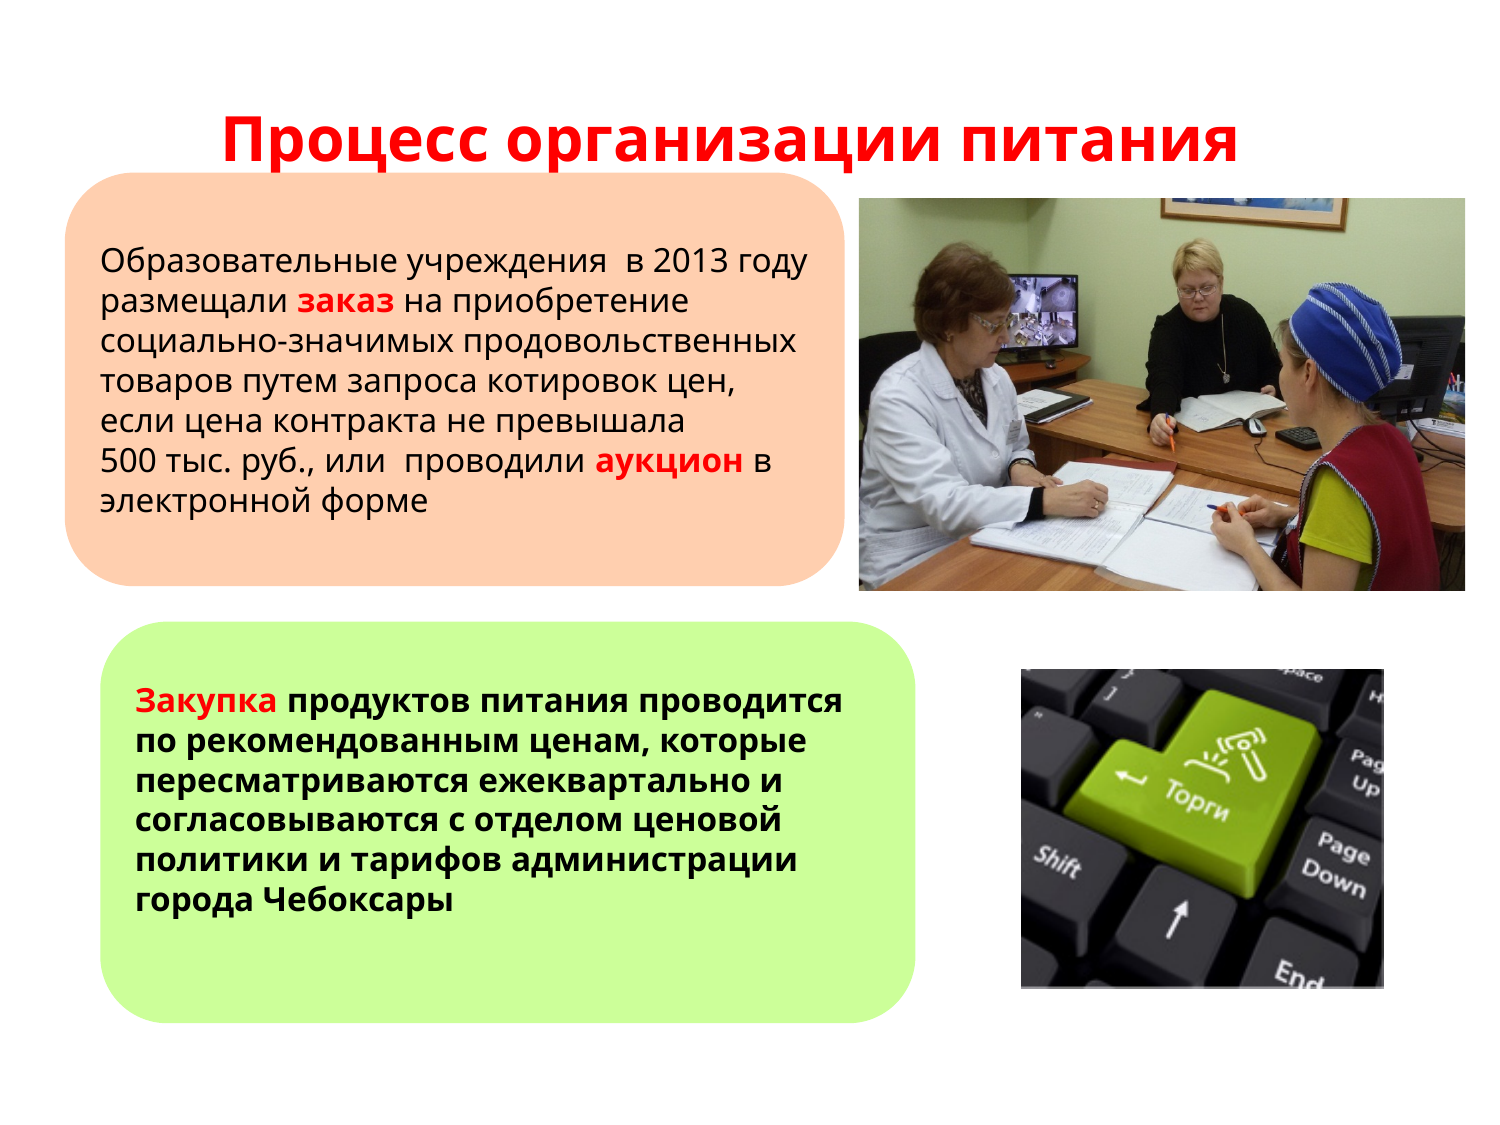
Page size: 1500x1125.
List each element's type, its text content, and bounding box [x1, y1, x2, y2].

picture [1021, 669, 1384, 989]
picture [858, 198, 1466, 591]
text_box Образовательные учреждения в 2013 году размещали заказ на приобретение социально-значимых продовольственных товаров путем запроса котировок цен, если цена контракта не превышала 500 тыс. руб., или проводили аукцион в электронной форме [64, 172, 845, 587]
text_box Процесс организации питания [112, 31, 1350, 185]
text_box Закупка продуктов питания проводится по рекомендованным ценам, которые пересматриваются ежеквартально и согласовываются с отделом ценовой политики и тарифов администрации города Чебоксары [100, 621, 916, 1024]
